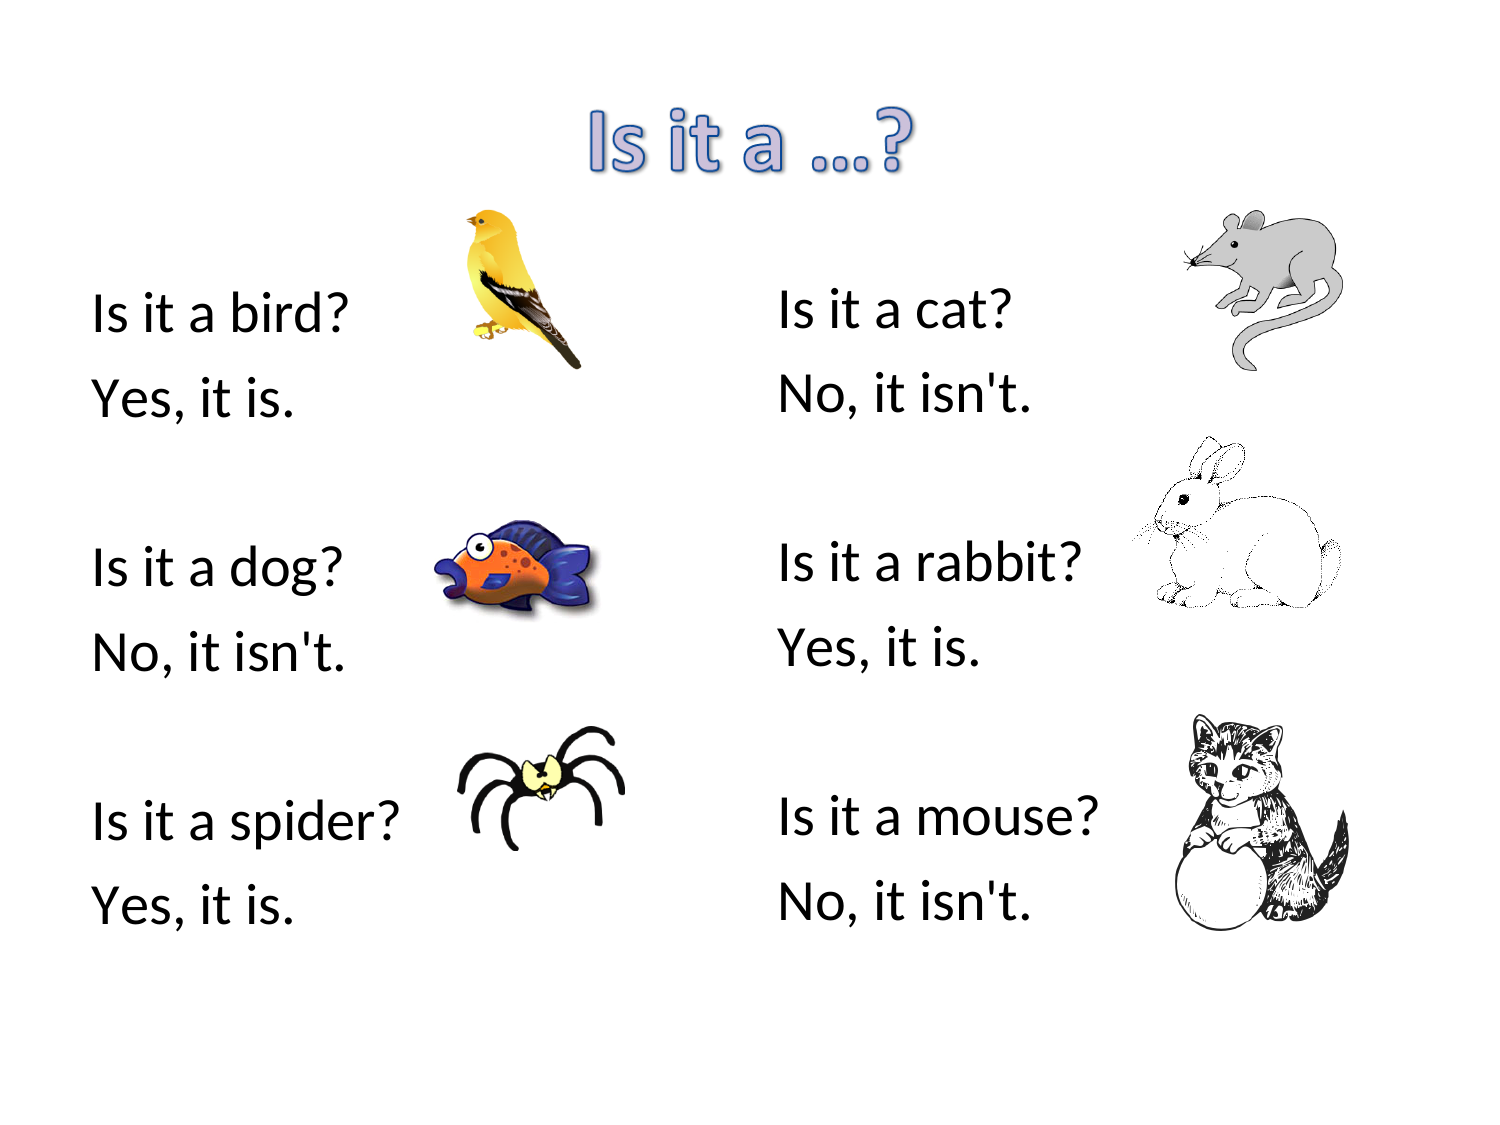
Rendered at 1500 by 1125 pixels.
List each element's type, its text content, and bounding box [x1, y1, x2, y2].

text_box [73, 43, 1427, 235]
picture [457, 726, 625, 852]
picture [433, 515, 603, 623]
picture [1183, 210, 1343, 371]
picture [457, 199, 588, 380]
picture [1160, 714, 1359, 939]
list Is it a cat? No, it isn't. Is it a rabbit? Yes, it is. Is it a mouse? No, it isn't. [762, 262, 1426, 1006]
picture [1125, 433, 1351, 622]
list Is it a bird? Yes, it is. Is it a dog? No, it isn't. Is it a spider? Yes, it is. [76, 267, 740, 1010]
